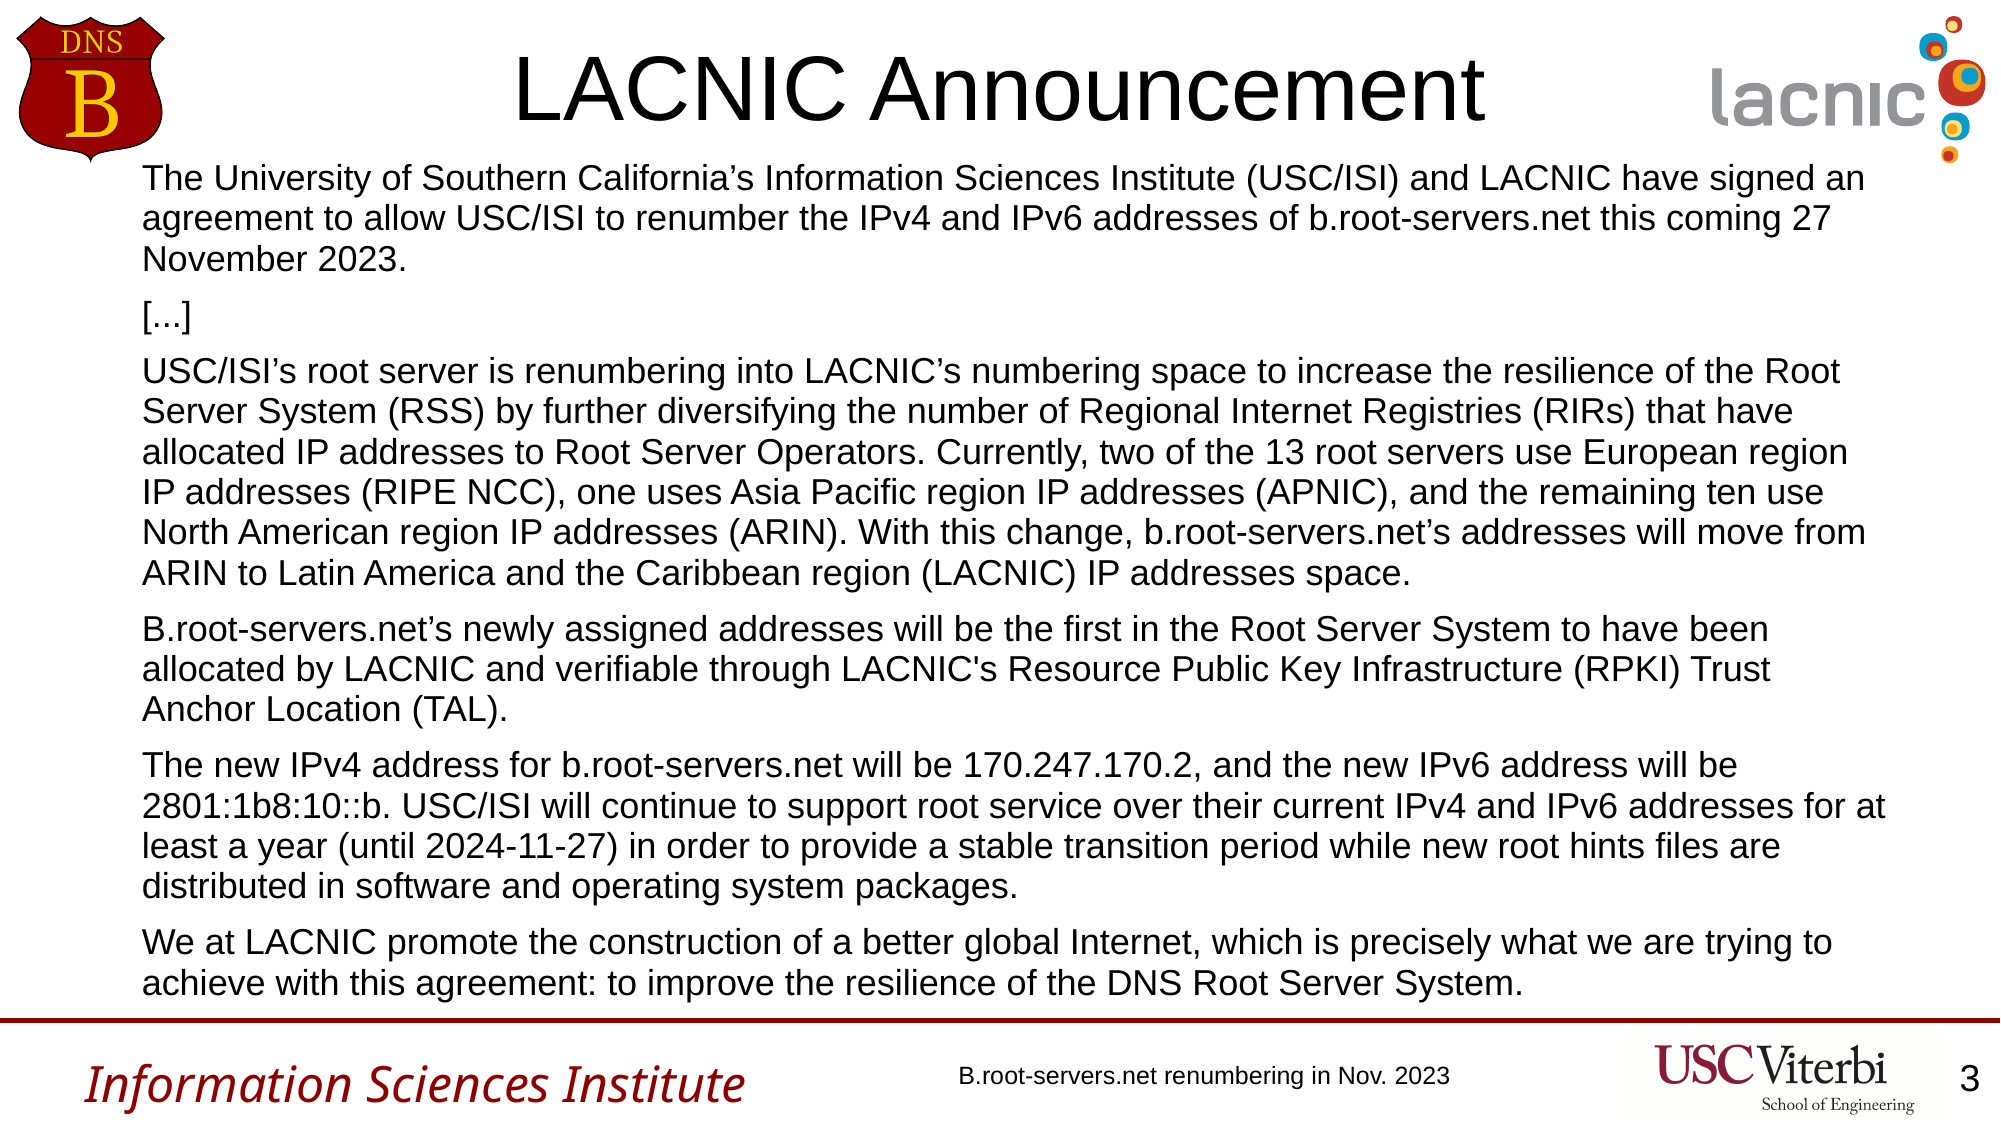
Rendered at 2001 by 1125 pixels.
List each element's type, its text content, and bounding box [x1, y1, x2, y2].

picture [1710, 15, 1987, 165]
title LACNIC Announcement [99, 35, 1900, 141]
picture [1623, 1030, 1947, 1121]
picture [15, 15, 166, 165]
list The University of Southern California’s Information Sciences Institute (USC/ISI) and LACNIC have signed an agreement to allow USC/ISI to renumber the IPv4 and IPv6 addresses of b.root-servers.net this coming 27 November 2023. [...] USC/ISI’s root server is renumbering into LACNIC’s numbering space to increase the resilience of the Root Server System (RSS) by further diversifying the number of Regional Internet Registries (RIRs) that have allocated IP addresses to Root Server Operators. Currently, two of the 13 root servers use European region IP addresses (RIPE NCC), one uses Asia Pacific region IP addresses (APNIC), and the remaining ten use North American region IP addresses (ARIN). With this change, b.root-servers.net’s addresses will move from ARIN to Latin America and the Caribbean region (LACNIC) IP addresses space. B.root-servers.net’s newly assigned addresses will be the first in the Root Server System to have been allocated by LACNIC and verifiable through LACNIC's Resource Public Key Infrastructure (RPKI) Trust Anchor Location (TAL). The new IPv4 address for b.root-servers.net will be 170.247.170.2, and the new IPv6 address will be 2801:1b8:10::b. USC/ISI will continue to support root service over their current IPv4 and IPv6 addresses for at least a year (until 2024-11-27) in order to provide a stable transition period while new root hints files are distributed in software and operating system packages. We at LACNIC promote the construction of a better global Internet, which is precisely what we are trying to achieve with this agreement: to improve the resilience of the DNS Root Server System. [103, 158, 1891, 1006]
